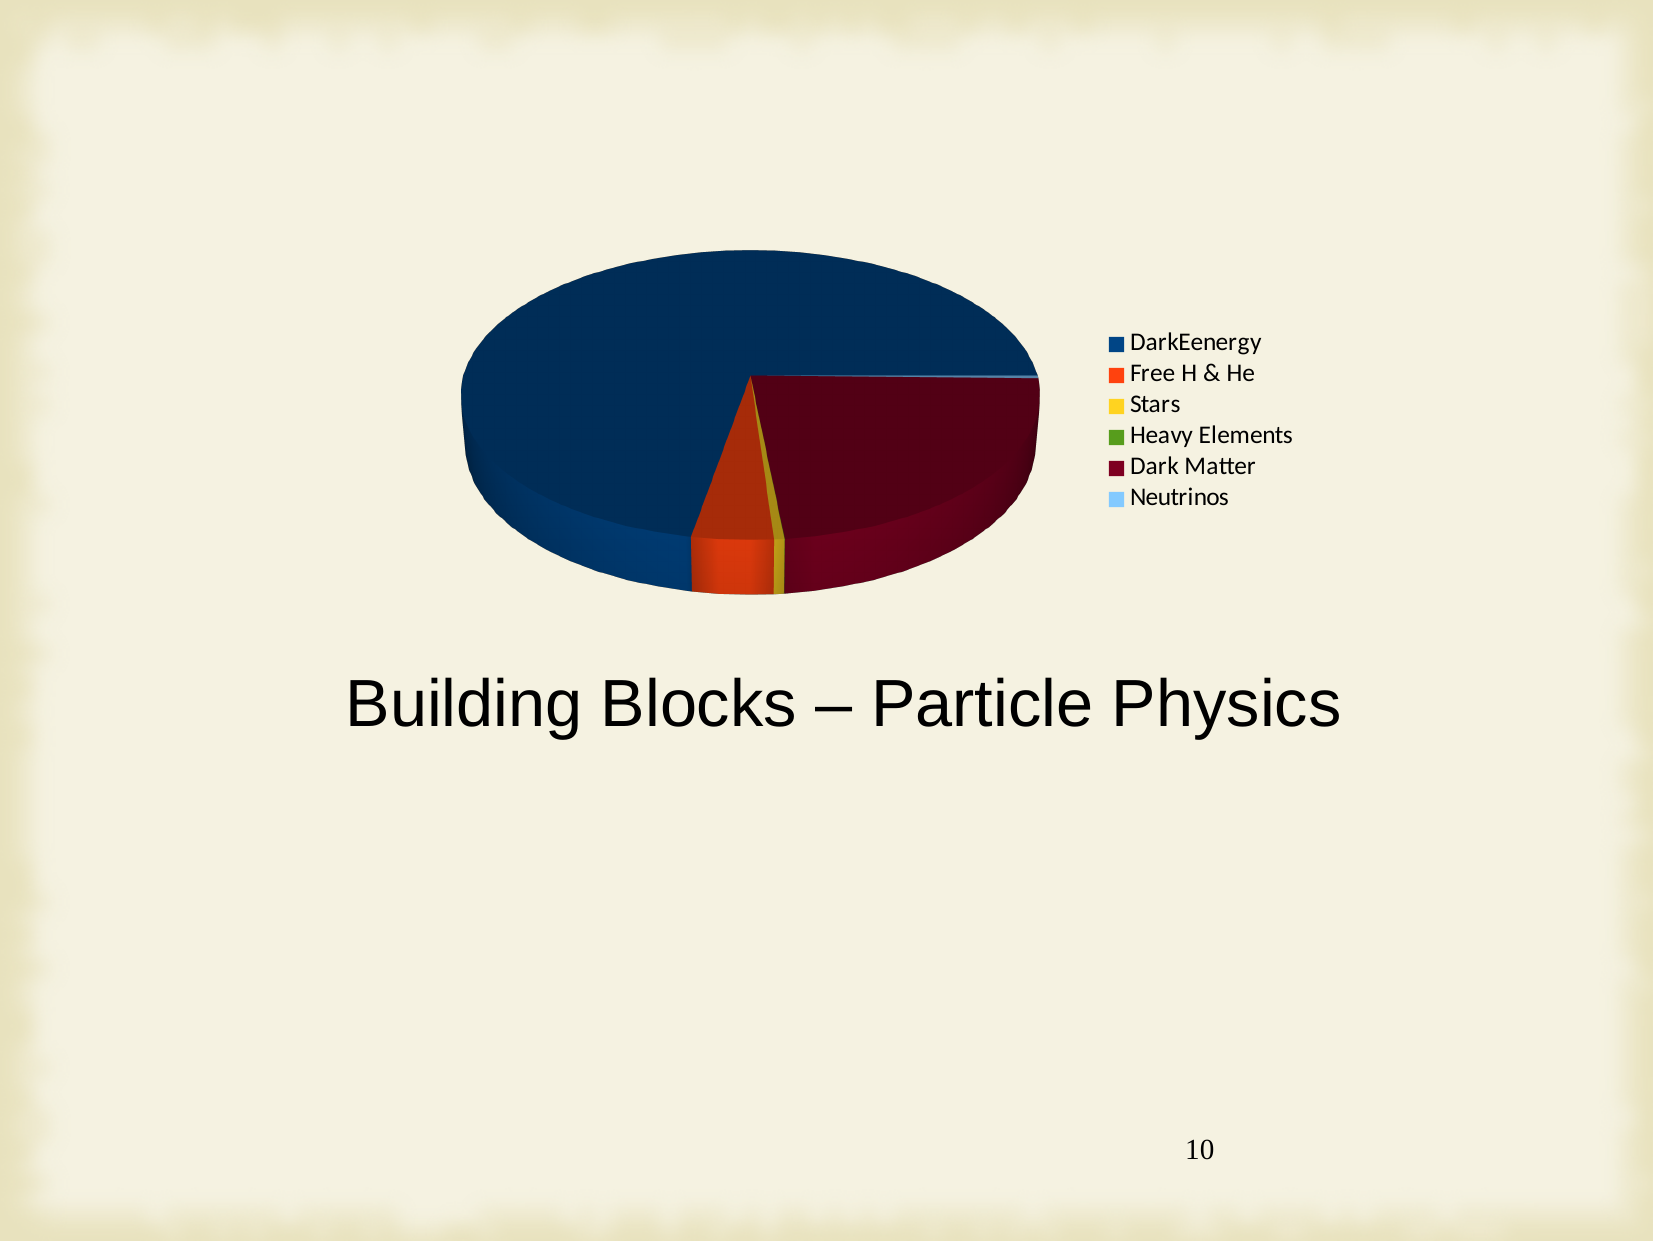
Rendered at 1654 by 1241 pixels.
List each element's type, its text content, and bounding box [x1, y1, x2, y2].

text_box [1185, 1130, 1571, 1216]
subtitle Building Blocks – Particle Physics [82, 290, 1571, 1109]
chart [399, 77, 1314, 767]
